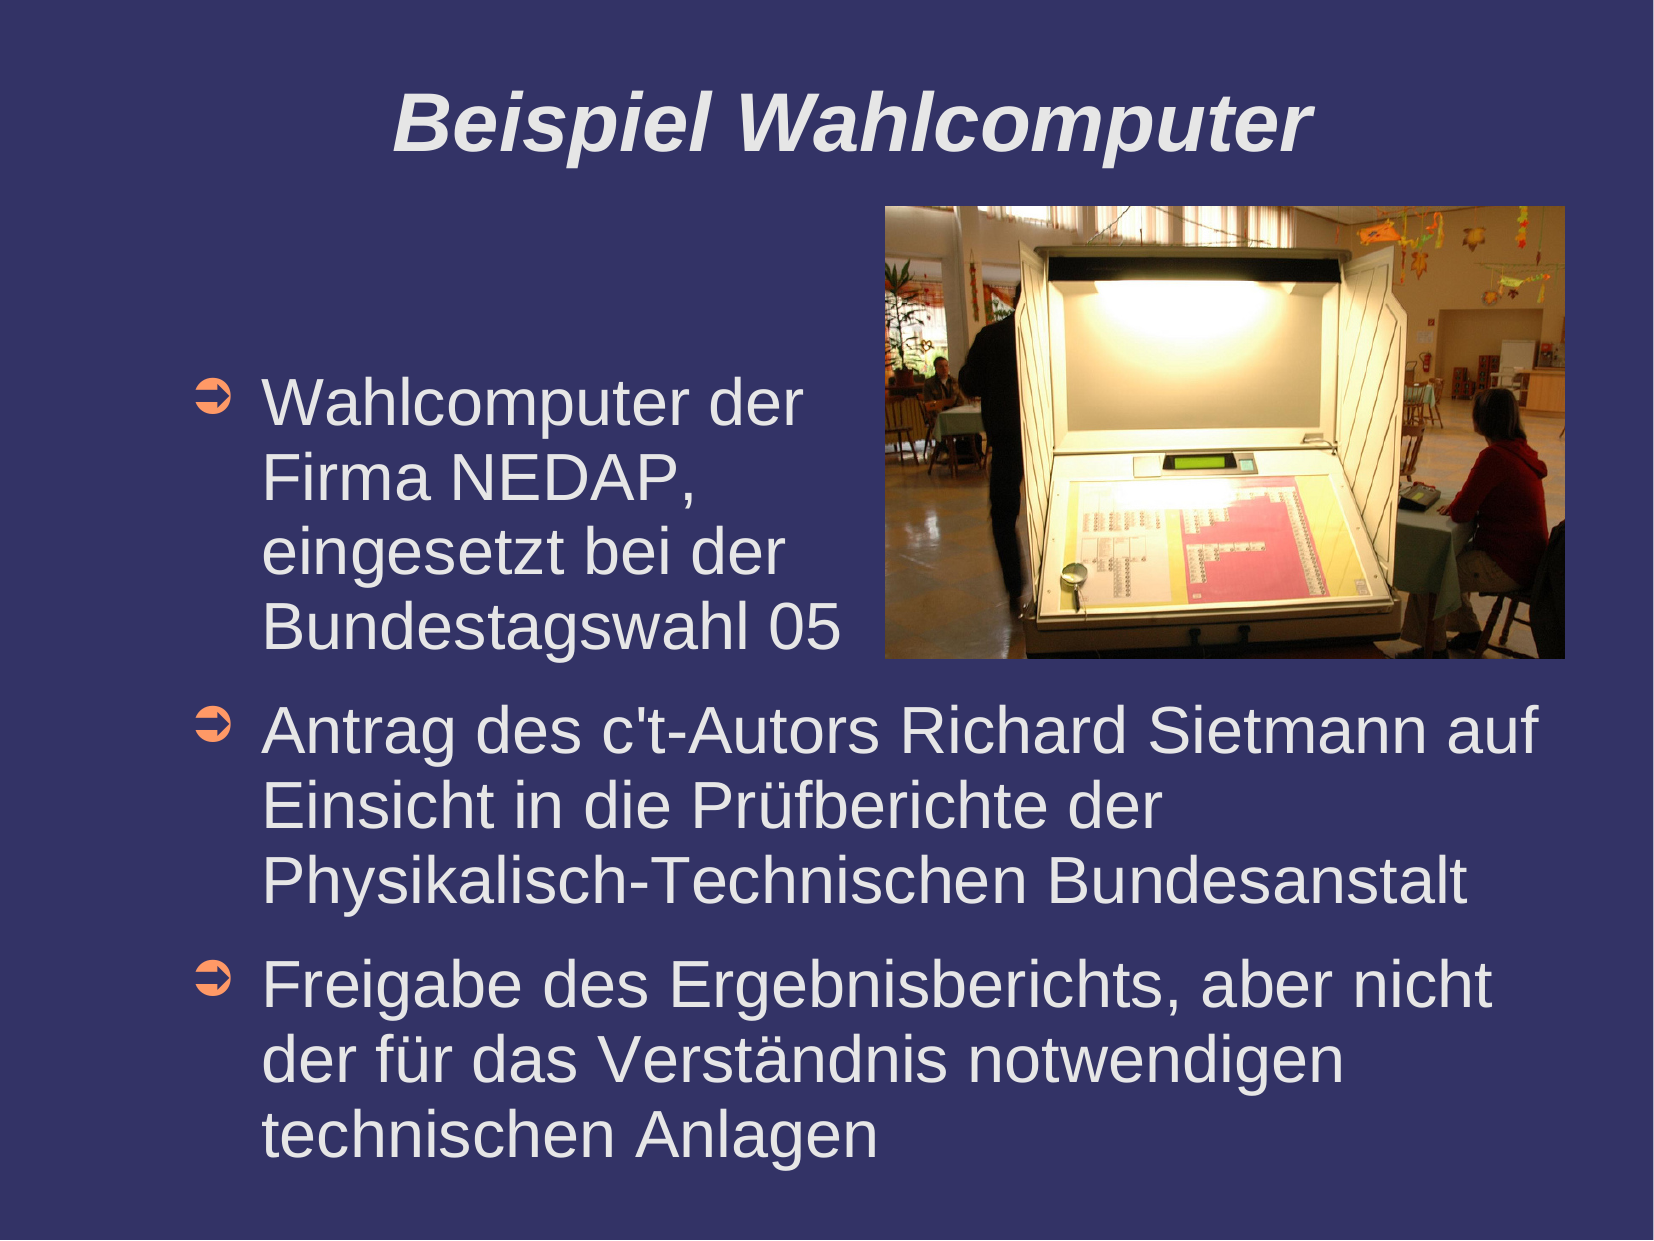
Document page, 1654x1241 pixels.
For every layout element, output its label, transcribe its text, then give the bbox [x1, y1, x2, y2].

picture [885, 206, 1565, 659]
title Beispiel Wahlcomputer [117, 19, 1530, 227]
list Wahlcomputer der Firma NEDAP, eingesetzt bei der Bundestagswahl 05 Antrag des c't-Autors Richard Sietmann auf Einsicht in die Prüfberichte der Physikalisch-Technischen Bundesanstalt Freigabe des Ergebnisberichts, aber nicht der für das Verständnis notwendigen technischen Anlagen [178, 364, 1570, 1172]
